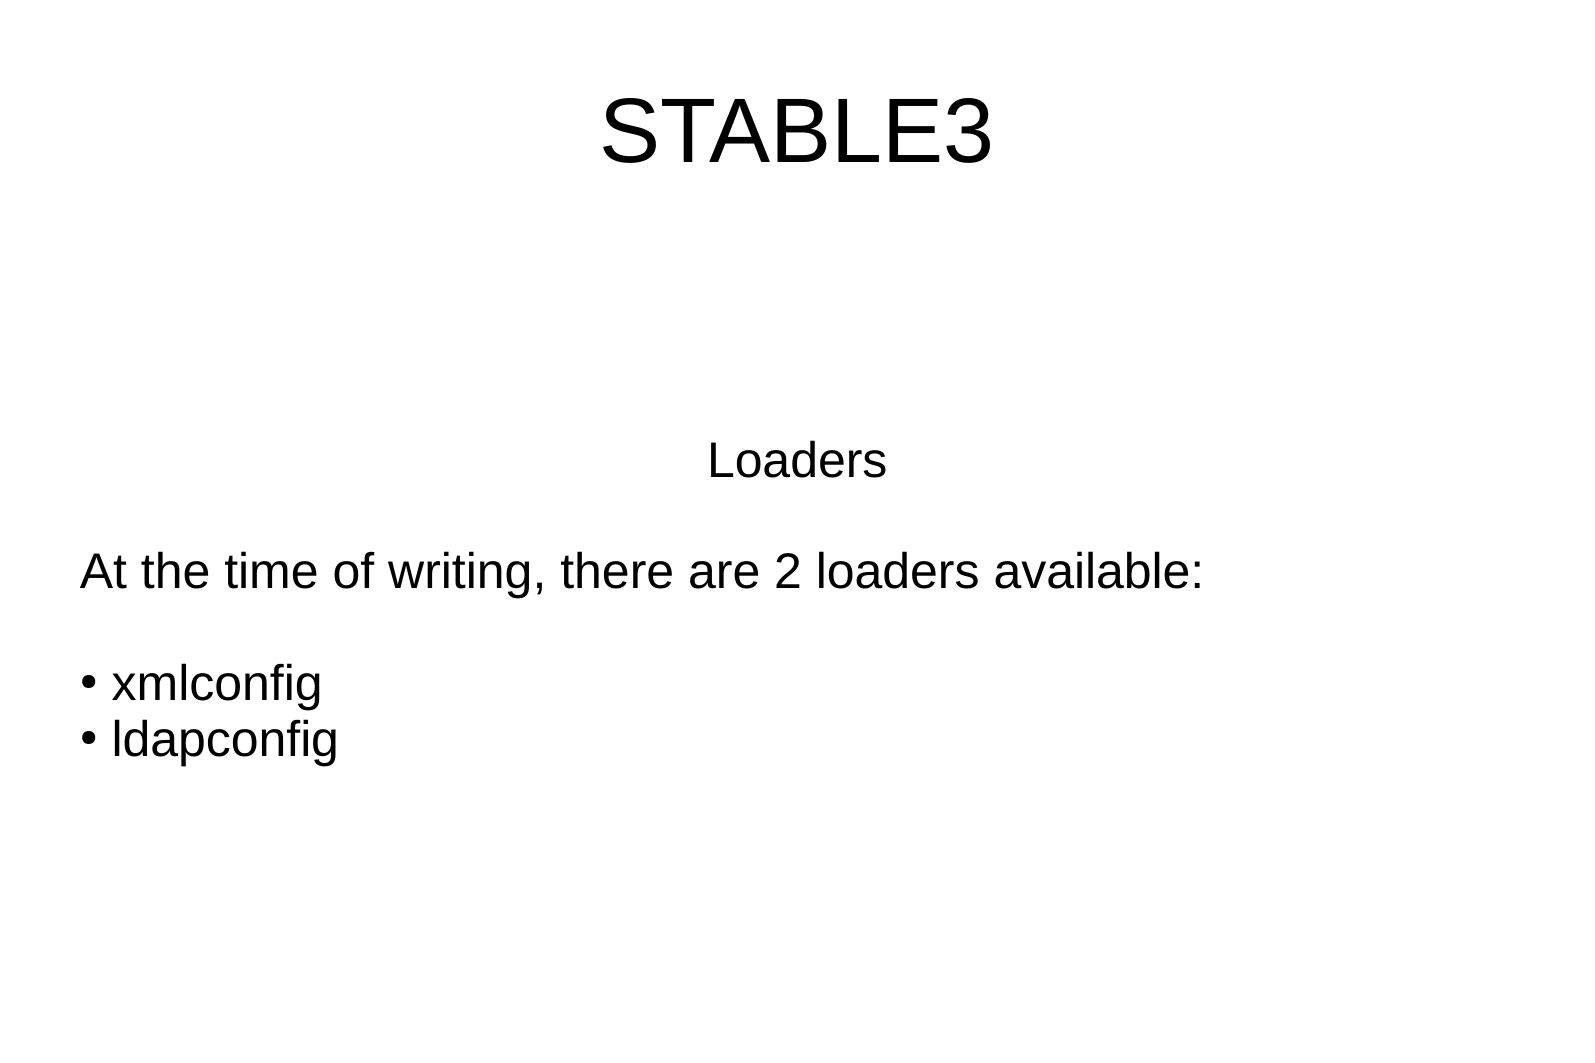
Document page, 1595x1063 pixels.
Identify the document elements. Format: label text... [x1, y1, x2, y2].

title STABLE3 [79, 49, 1515, 213]
subtitle Loaders At the time of writing, there are 2 loaders available: xmlconfig ldapconfig [79, 256, 1515, 943]
